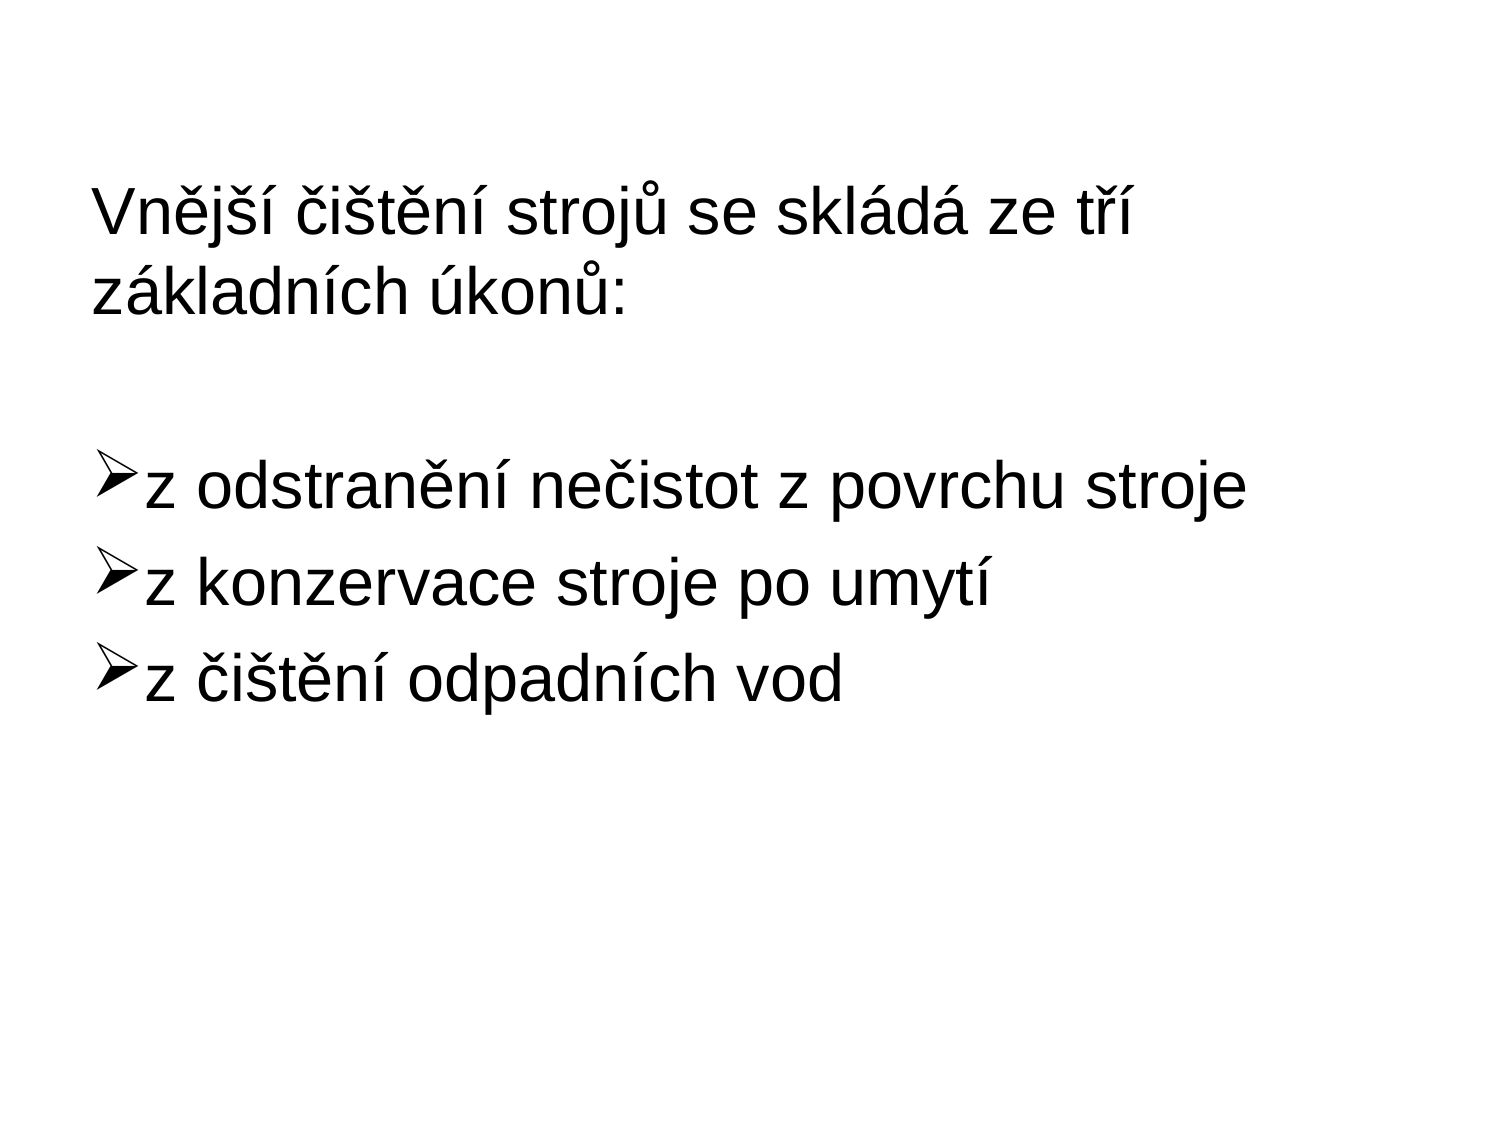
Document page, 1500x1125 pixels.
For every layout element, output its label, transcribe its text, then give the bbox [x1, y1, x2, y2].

list Vnější čištění strojů se skládá ze tří základních úkonů: z odstranění nečistot z povrchu stroje z konzervace stroje po umytí z čištění odpadních vod [76, 160, 1427, 904]
